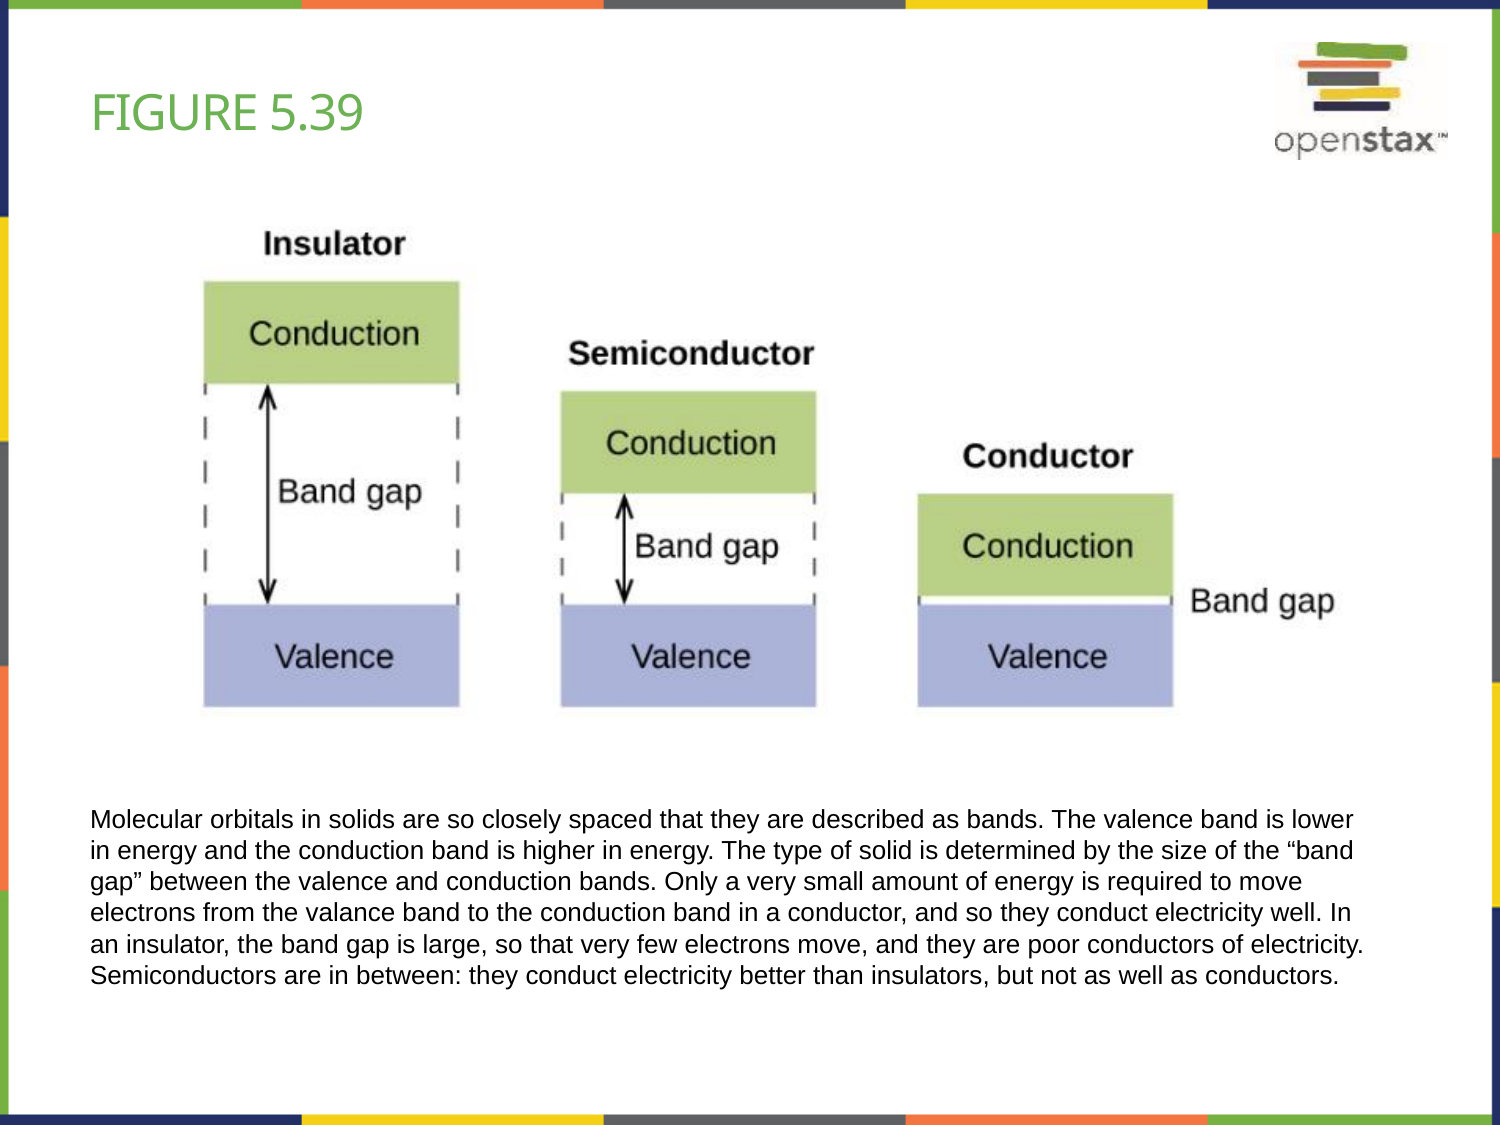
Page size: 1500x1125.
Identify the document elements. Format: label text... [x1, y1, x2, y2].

title Figure 5.39 [75, 39, 1398, 148]
list Molecular orbitals in solids are so closely spaced that they are described as bands. The valence band is lower in energy and the conduction band is higher in energy. The type of solid is determined by the size of the “band gap” between the valence and conduction bands. Only a very small amount of energy is required to move electrons from the valance band to the conduction band in a conductor, and so they conduct electricity well. In an insulator, the band gap is large, so that very few electrons move, and they are poor conductors of electricity. Semiconductors are in between: they conduct electricity better than insulators, but not as well as conductors. [75, 794, 1398, 986]
picture [0, 0, 1500, 1125]
